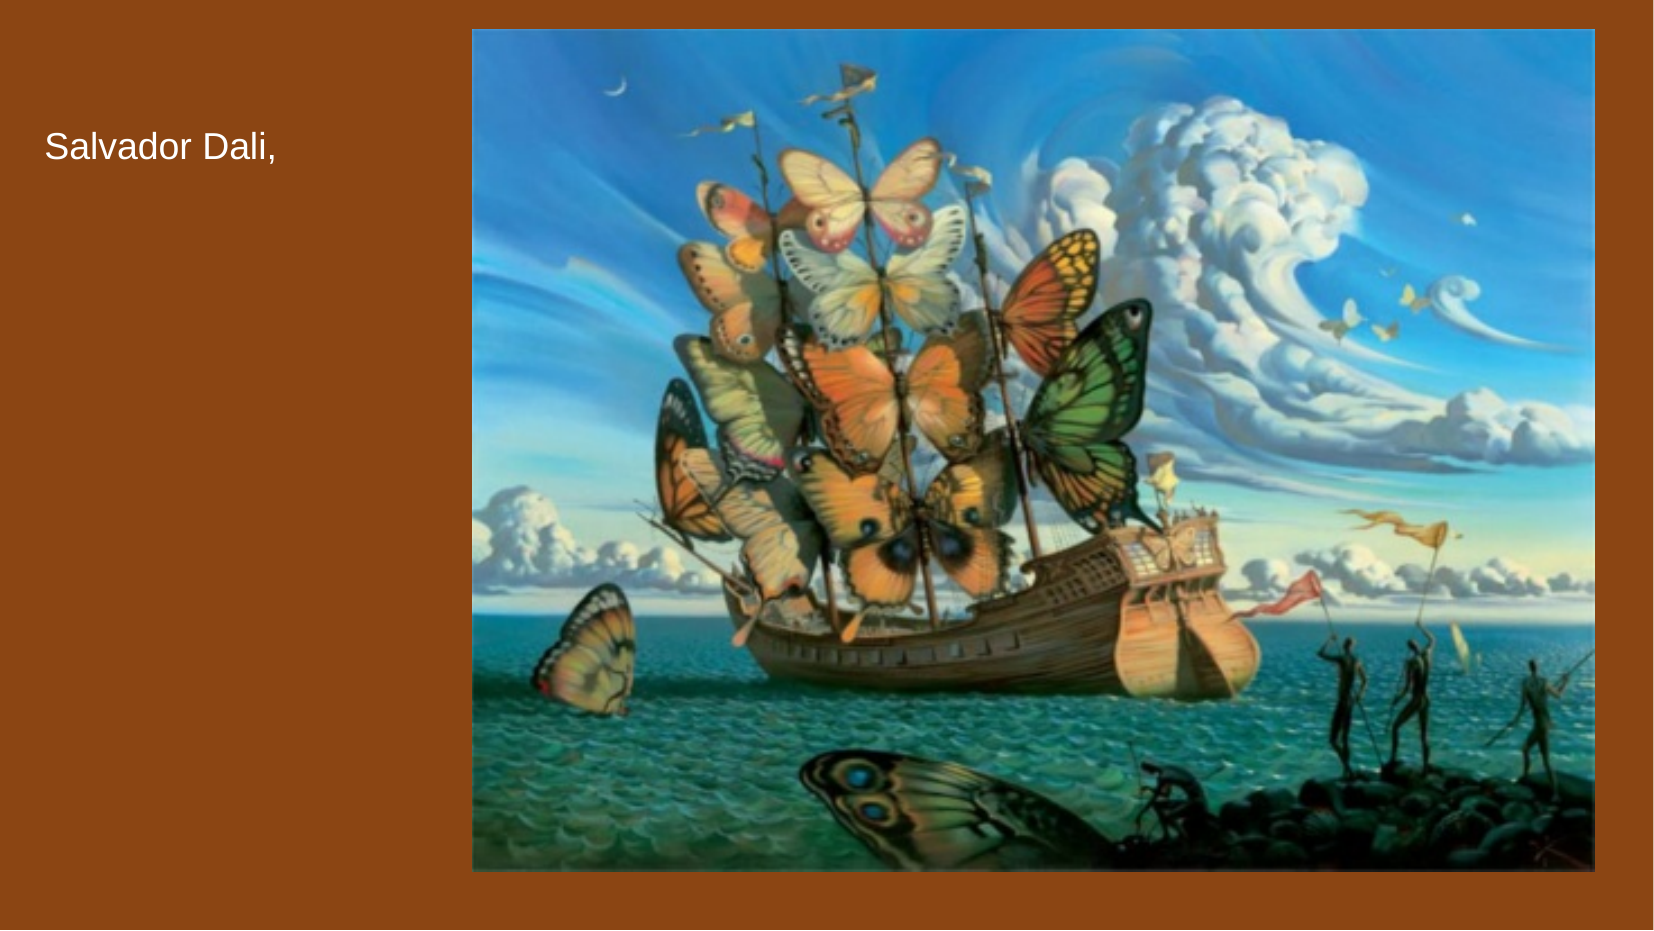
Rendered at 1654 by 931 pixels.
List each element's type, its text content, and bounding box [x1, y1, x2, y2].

text_box Salvador Dali, [29, 118, 443, 260]
picture [472, 29, 1595, 872]
